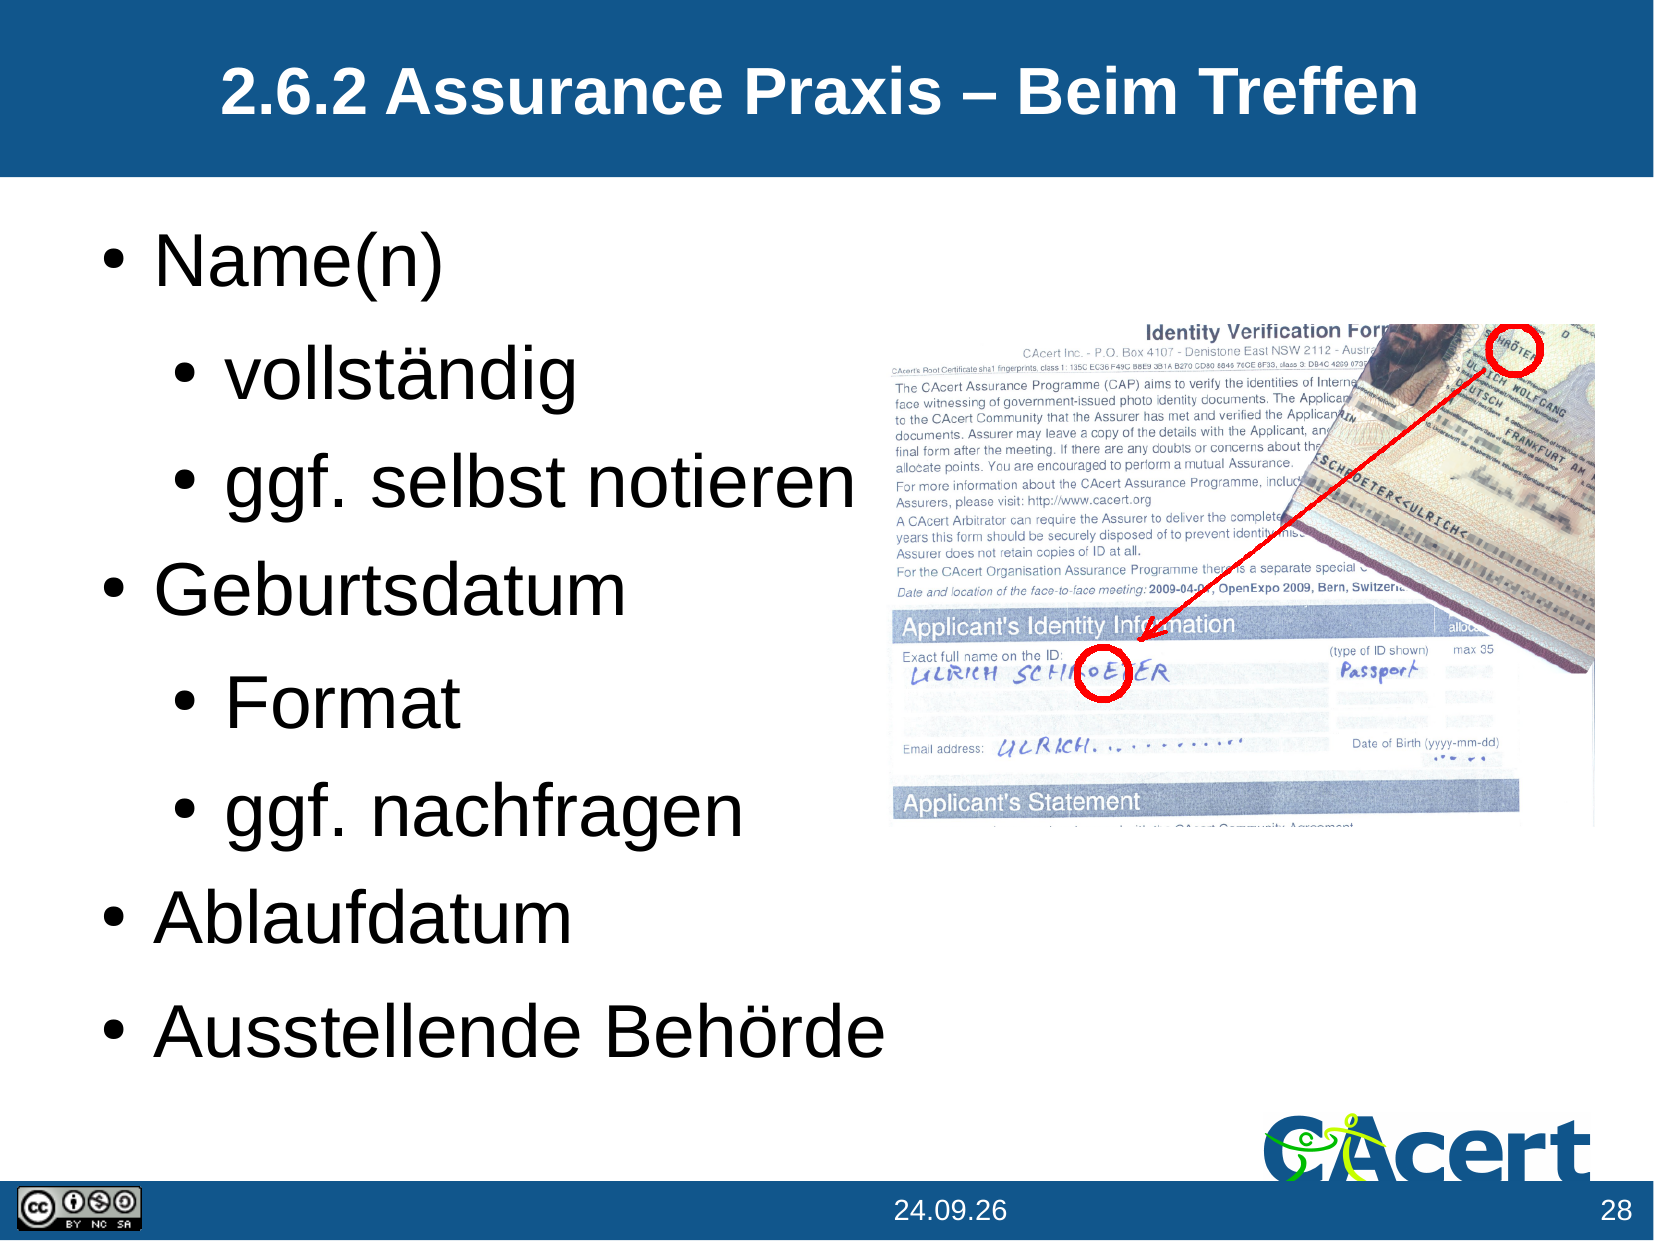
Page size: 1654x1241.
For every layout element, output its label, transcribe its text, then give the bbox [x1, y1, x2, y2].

title 2.6.2 Assurance Praxis – Beim Treffen [76, 17, 1565, 166]
list Name(n) vollständig ggf. selbst notieren Geburtsdatum Format ggf. nachfragen Ablaufdatum Ausstellende Behörde [82, 218, 1571, 1091]
picture [856, 324, 1595, 827]
picture [17, 1186, 142, 1231]
picture [1263, 1112, 1591, 1181]
